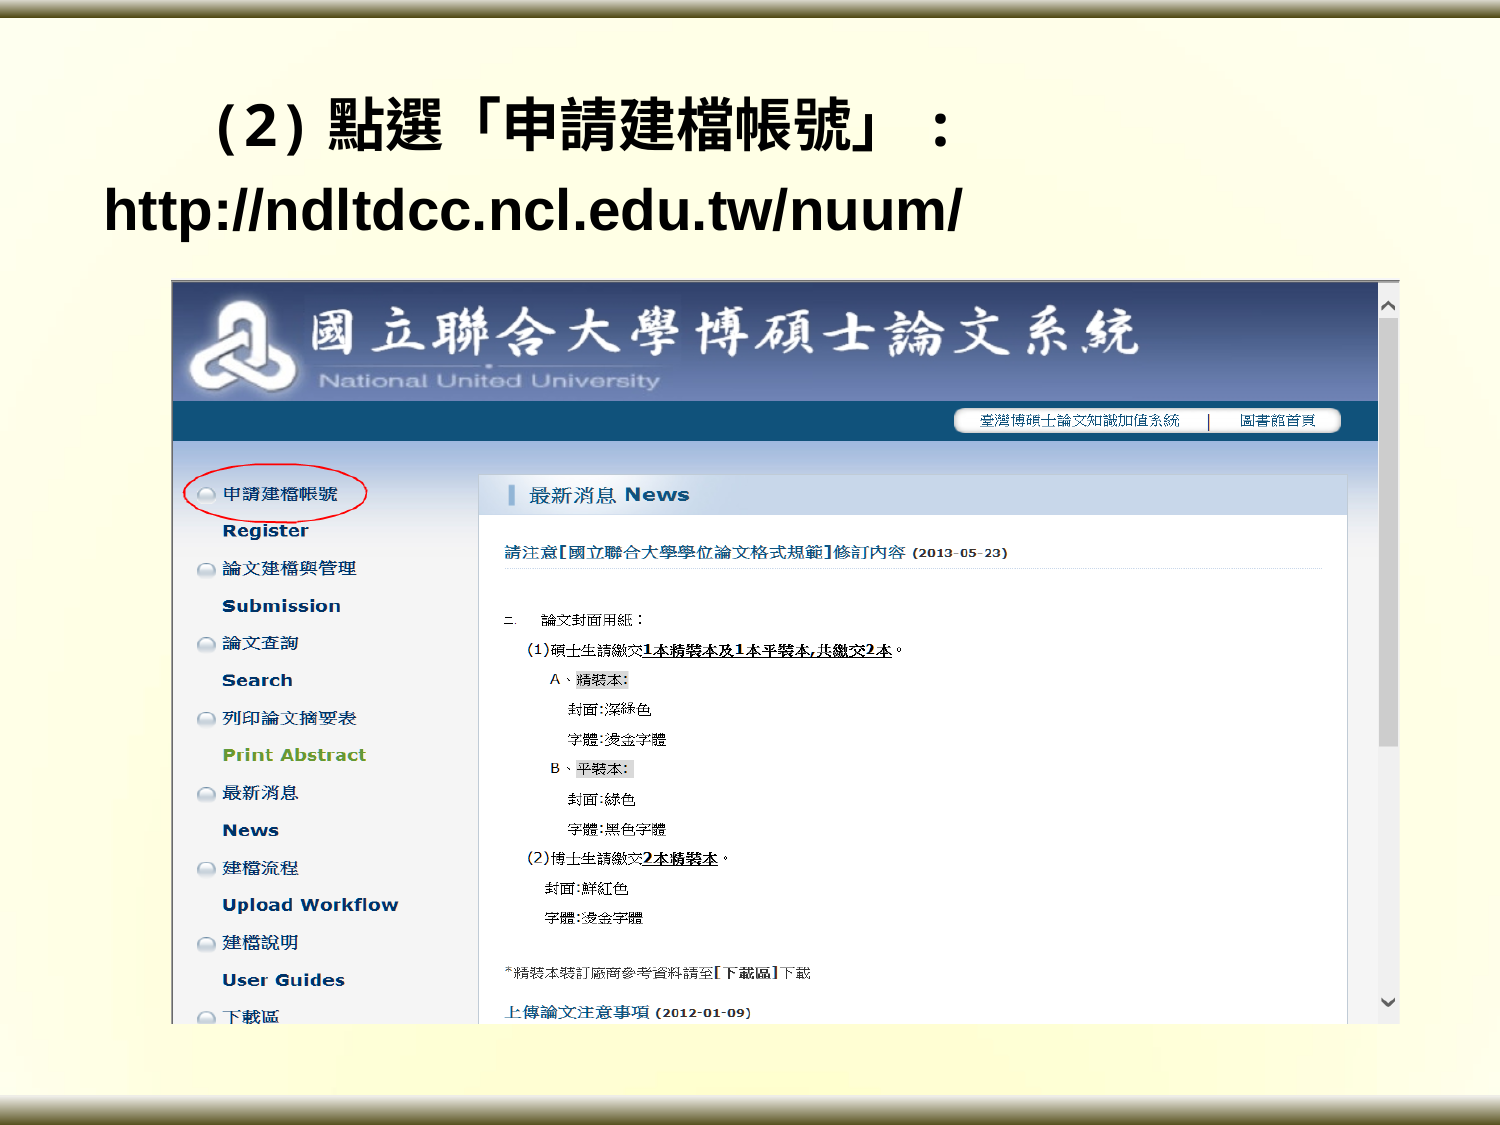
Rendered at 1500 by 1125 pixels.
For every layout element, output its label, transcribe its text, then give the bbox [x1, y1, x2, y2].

picture [171, 278, 1400, 1024]
text_box (2)點選「申請建檔帳號」: http://ndltdcc.ncl.edu.tw/nuum/ [53, 66, 1447, 249]
